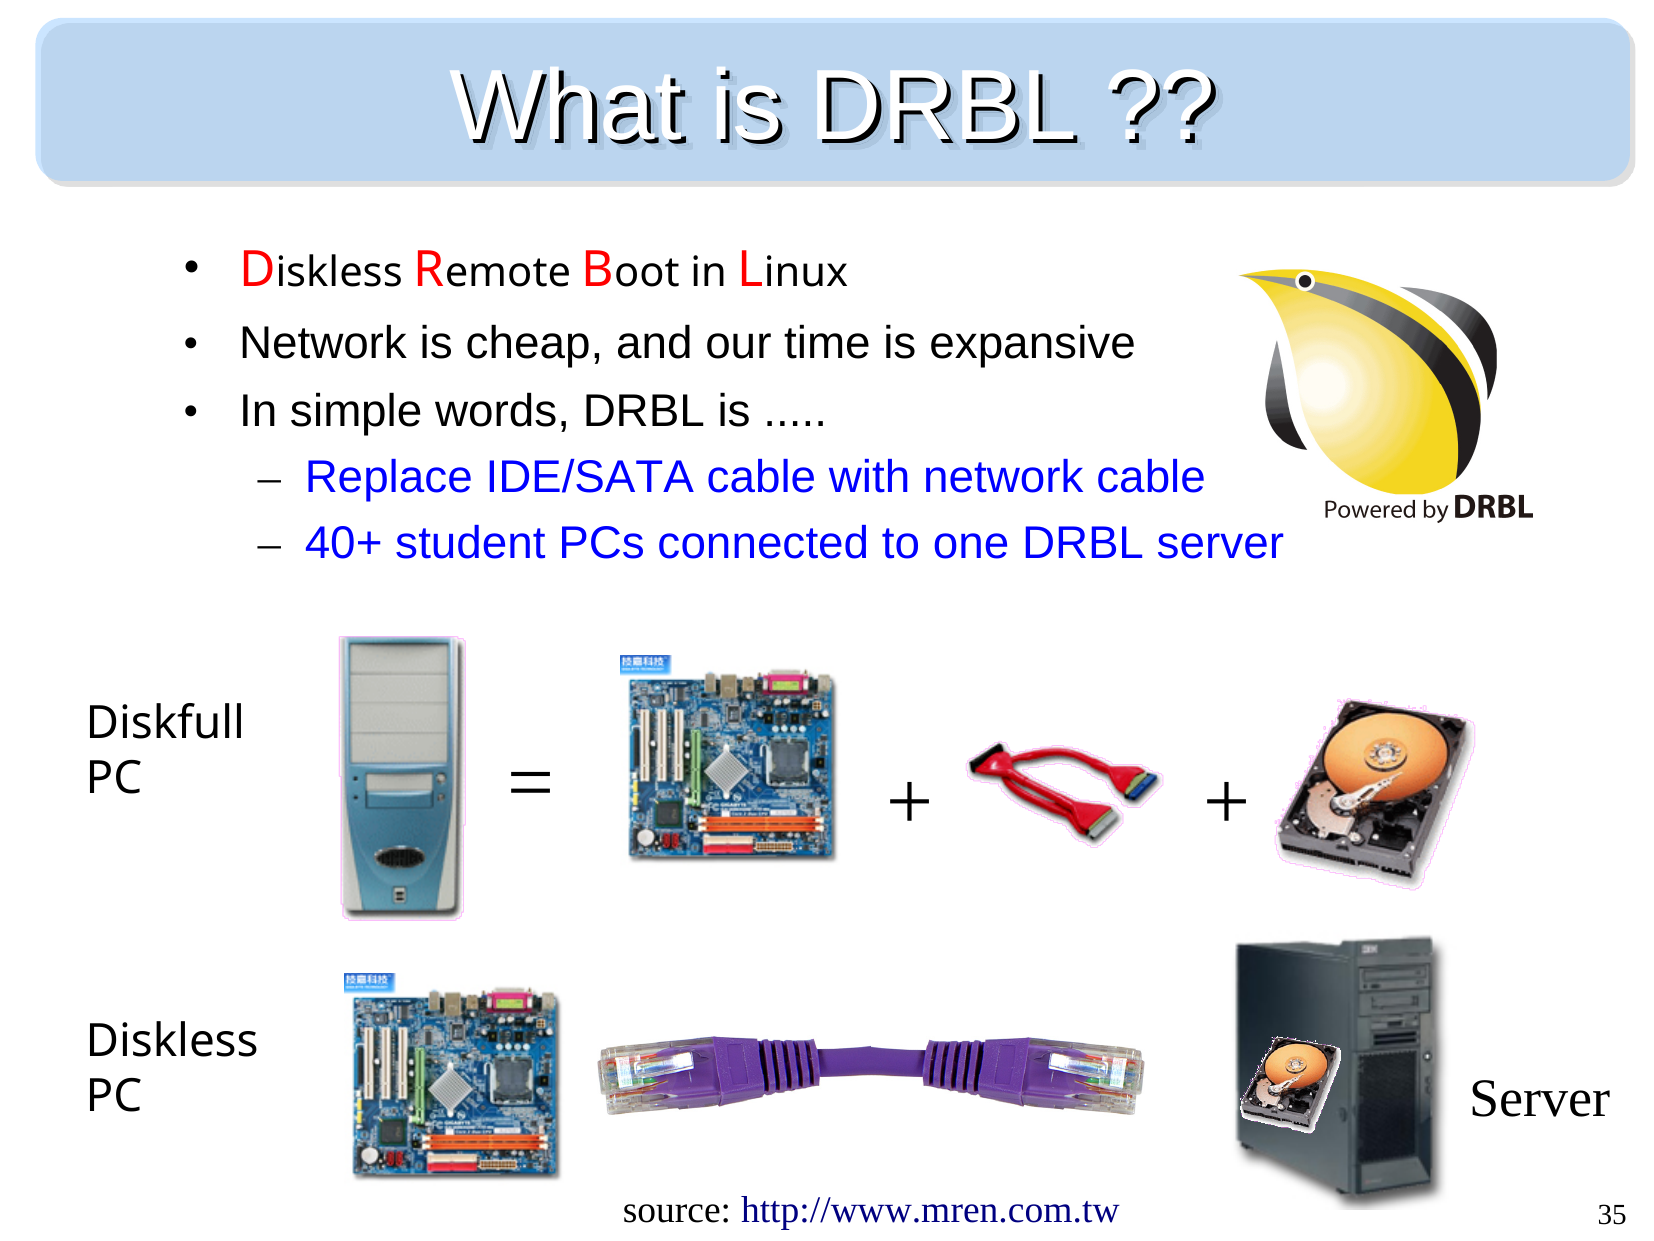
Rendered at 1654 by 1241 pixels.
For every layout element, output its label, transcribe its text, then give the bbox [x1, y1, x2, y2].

text_box Diskless PC [70, 1003, 312, 1146]
text_box + [871, 738, 951, 862]
text_box + [1188, 738, 1269, 862]
picture [1224, 253, 1548, 532]
picture [956, 681, 1178, 902]
picture [1189, 916, 1484, 1210]
picture [260, 625, 538, 929]
text_box = [492, 719, 573, 843]
text_box Diskfull PC [70, 685, 289, 828]
list Diskless Remote Boot in Linux Network is cheap, and our time is expansive In simple words, DRBL is ..... Replace IDE/SATA cable with network cable 40+ student PCs connected to one DRBL server [183, 232, 1565, 615]
text_box Server [1454, 1055, 1648, 1141]
text_box What is DRBL ?? [35, 17, 1630, 181]
picture [344, 973, 566, 1194]
picture [620, 655, 842, 876]
text_box source: http://www.mren.com.tw [608, 1177, 1325, 1238]
picture [1262, 681, 1484, 902]
picture [592, 971, 1150, 1173]
